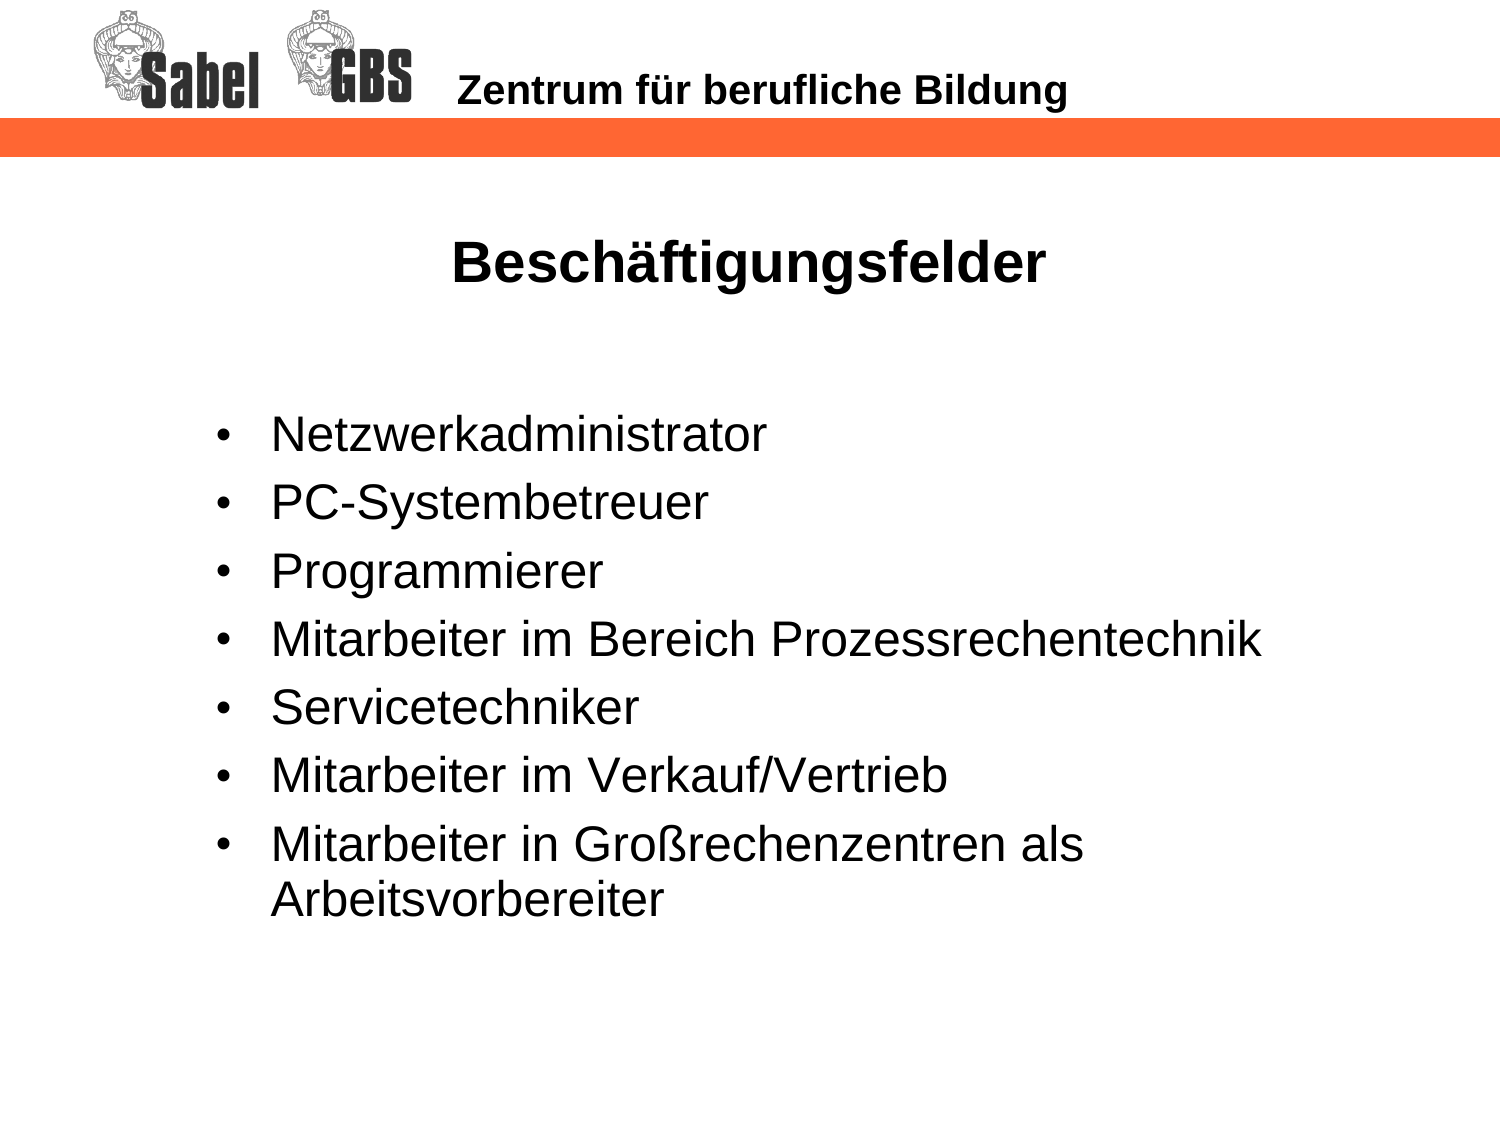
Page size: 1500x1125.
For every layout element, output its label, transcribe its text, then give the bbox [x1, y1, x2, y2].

picture [88, 0, 264, 118]
list Netzwerkadministrator PC-Systembetreuer Programmierer Mitarbeiter im Bereich Prozessrechentechnik Servicetechniker Mitarbeiter im Verkauf/Vertrieb Mitarbeiter in Großrechenzentren als Arbeitsvorbereiter [199, 398, 1363, 936]
picture [265, 0, 433, 113]
title Beschäftigungsfelder [112, 215, 1388, 309]
